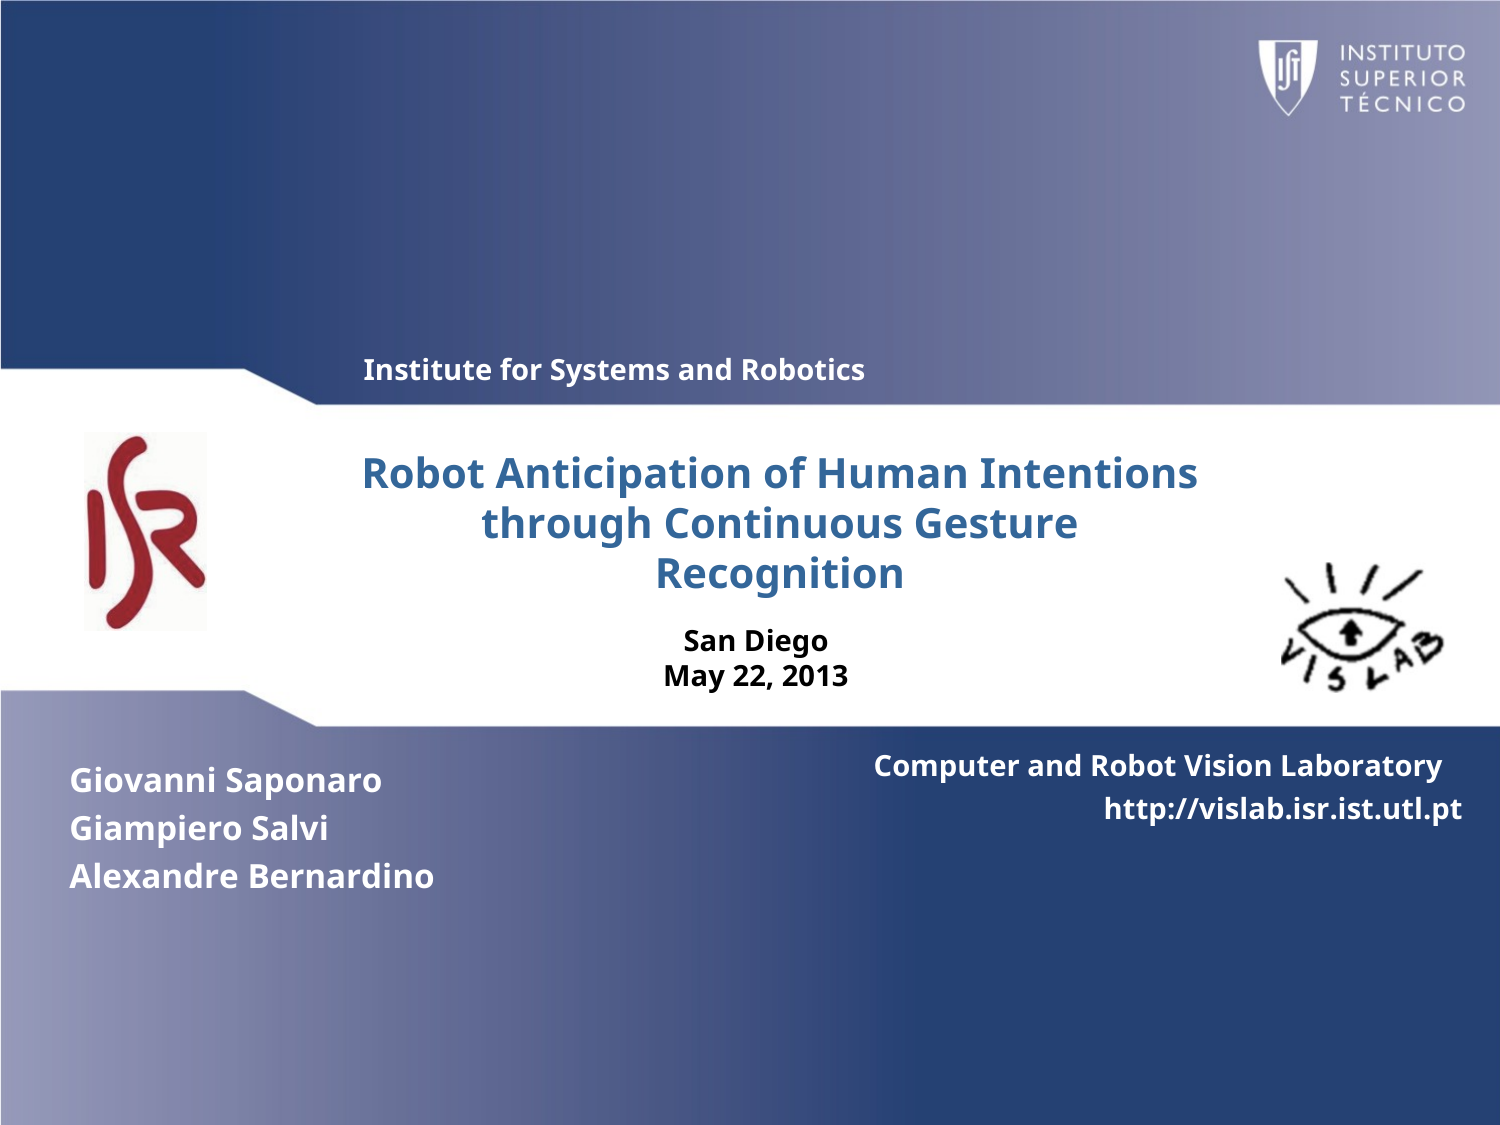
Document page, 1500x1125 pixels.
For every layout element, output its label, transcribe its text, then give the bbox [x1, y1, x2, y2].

text_box Robot Anticipation of Human Intentions through Continuous Gesture Recognition [336, 432, 1224, 611]
text_box San Diego May 22, 2013 [348, 621, 1164, 705]
picture [0, 0, 1500, 1125]
text_box Giovanni Saponaro Giampiero Salvi Alexandre Bernardino [53, 751, 573, 1104]
